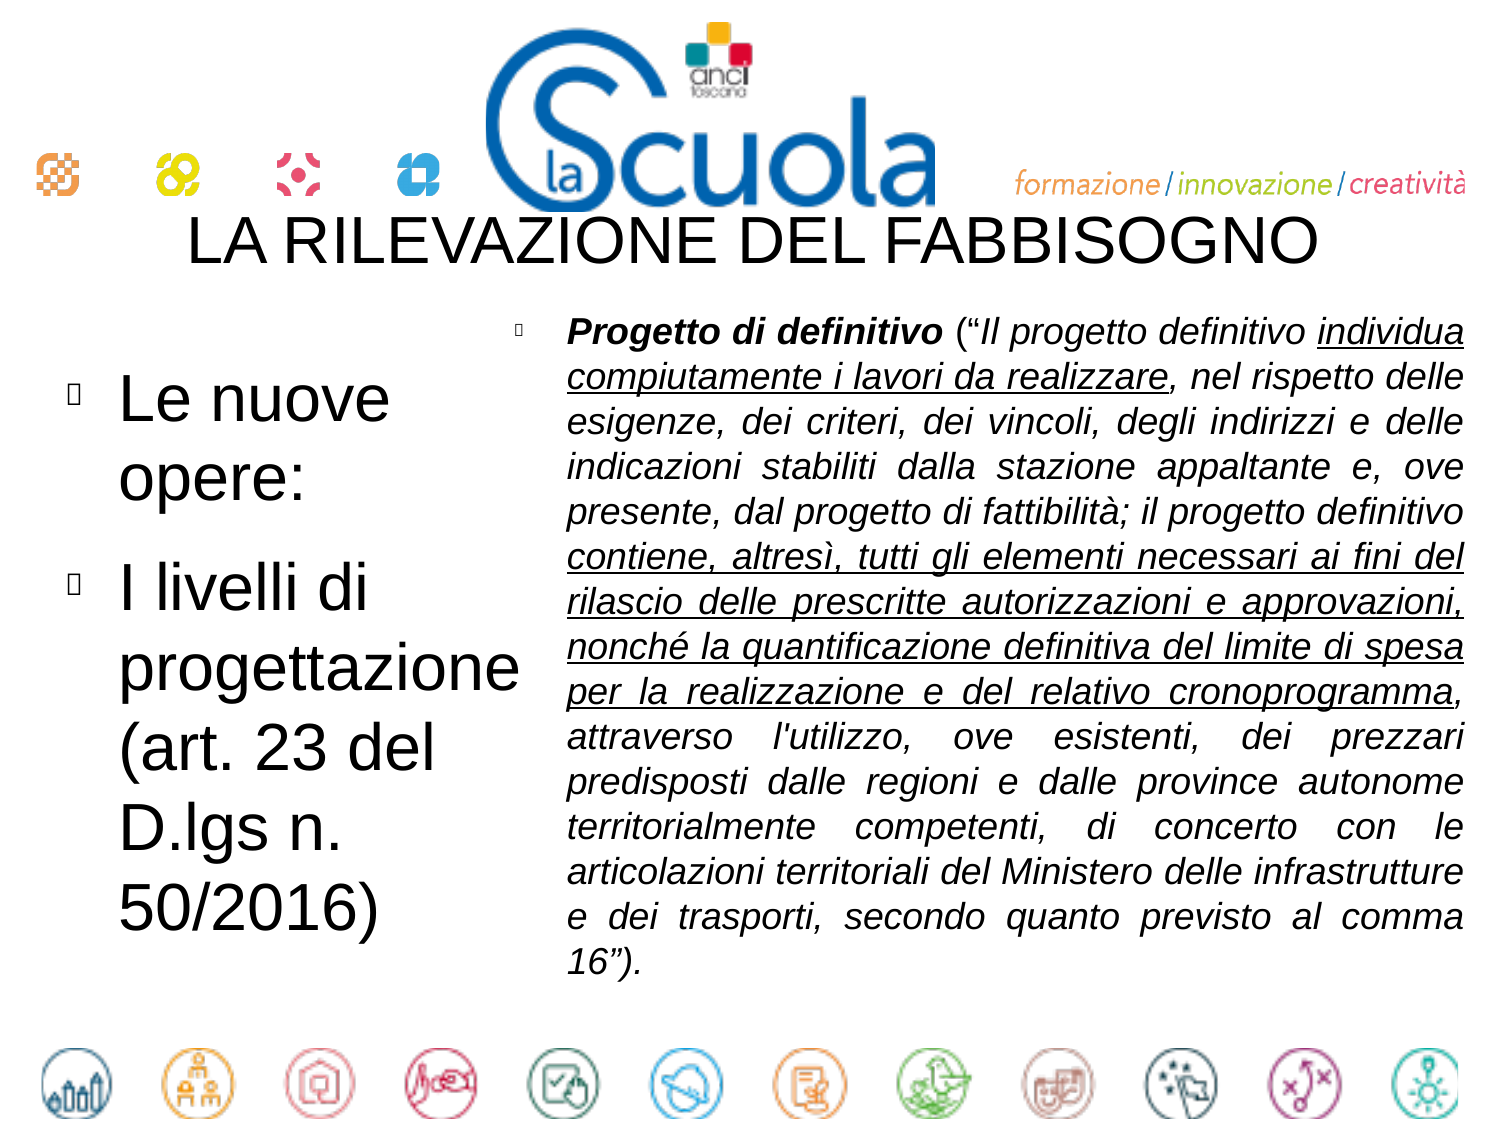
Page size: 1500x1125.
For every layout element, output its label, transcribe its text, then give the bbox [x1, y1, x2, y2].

text_box Progetto di definitivo (“Il progetto definitivo individua compiutamente i lavori da realizzare, nel rispetto delle esigenze, dei criteri, dei vincoli, degli indirizzi e delle indicazioni stabiliti dalla stazione appaltante e, ove presente, dal progetto di fattibilità; il progetto definitivo contiene, altresì, tutti gli elementi necessari ai fini del rilascio delle prescritte autorizzazioni e approvazioni, nonché la quantificazione definitiva del limite di spesa per la realizzazione e del relativo cronoprogramma, attraverso l'utilizzo, ove esistenti, dei prezzari predisposti dalle regioni e dalle province autonome territorialmente competenti, di concerto con le articolazioni territoriali del Ministero delle infrastrutture e dei trasporti, secondo quanto previsto al comma 16”). [496, 307, 1465, 1040]
text_box LA RILEVAZIONE DEL FABBISOGNO [79, 142, 1430, 331]
text_box Le nuove opere: I livelli di progettazione (art. 23 del D.lgs n. 50/2016) [47, 354, 496, 957]
